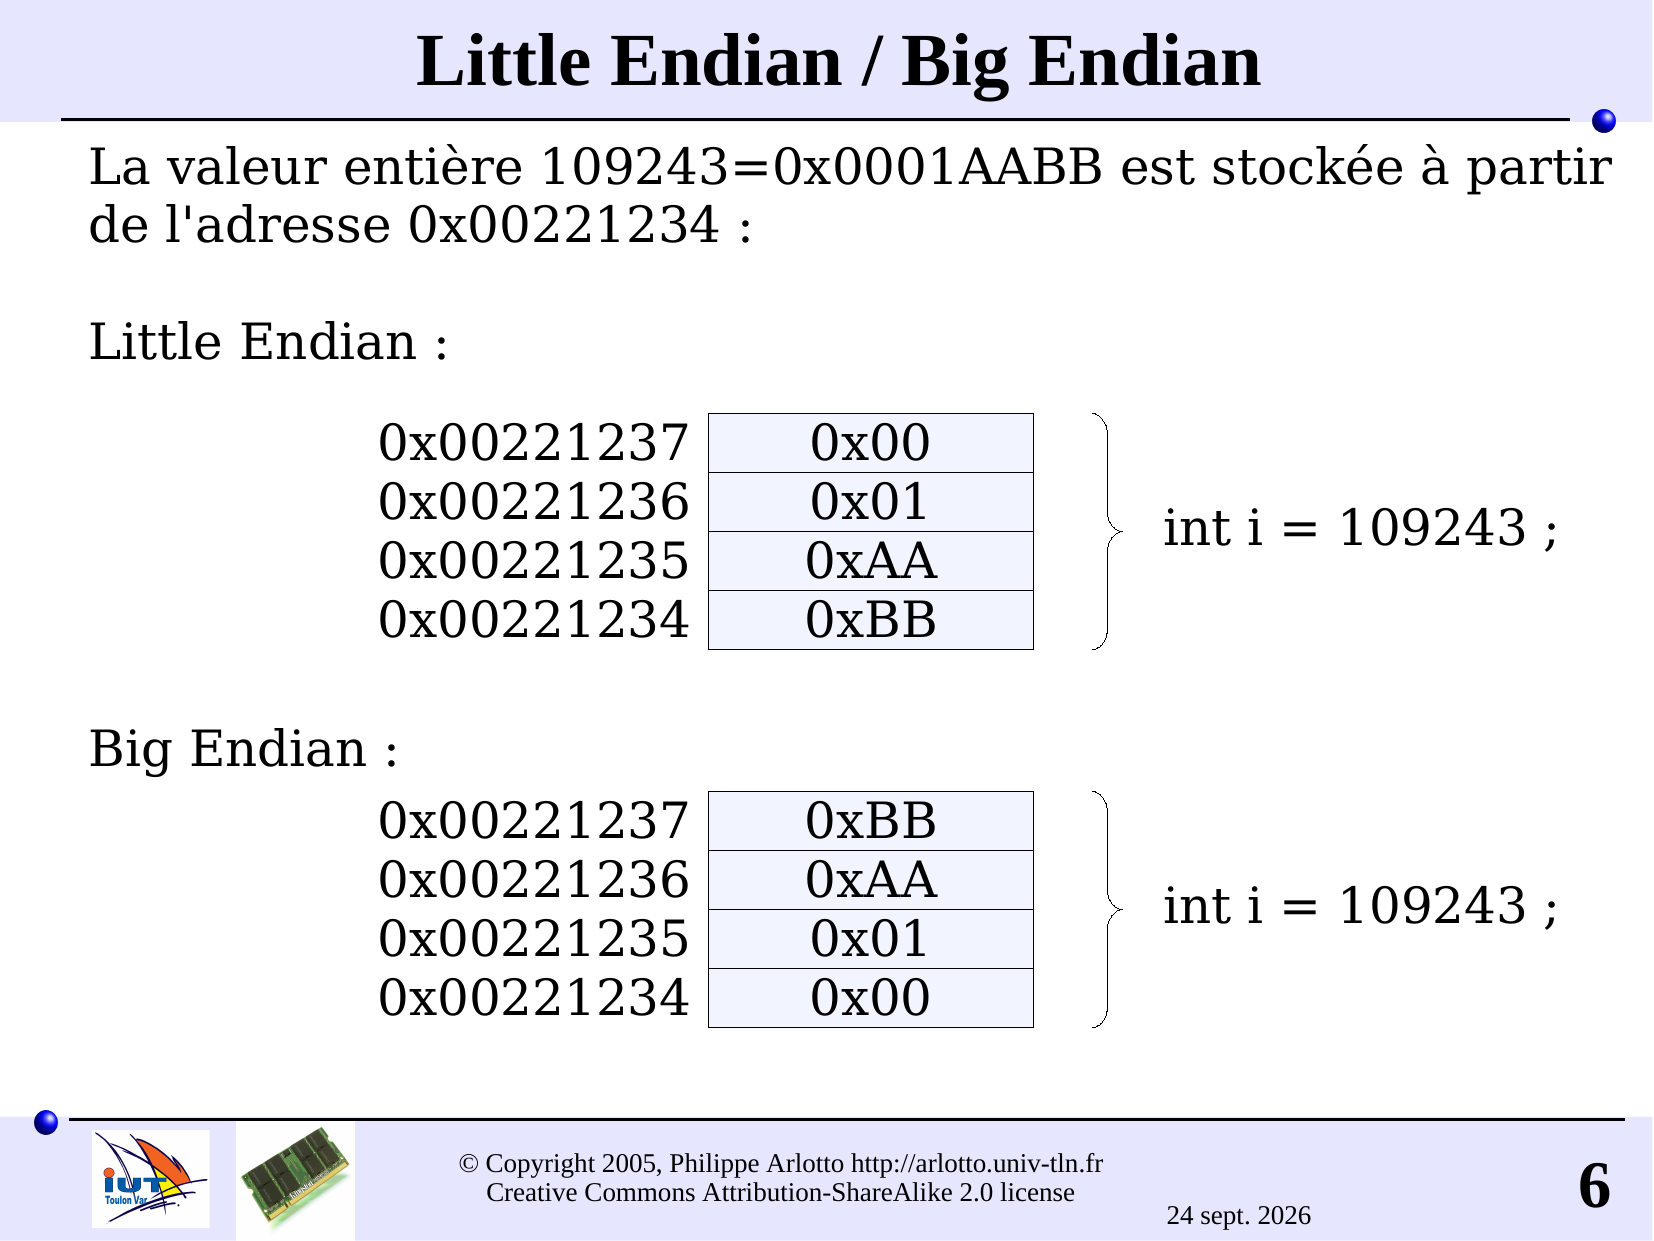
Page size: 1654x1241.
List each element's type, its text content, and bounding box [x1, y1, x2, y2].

text_box 0xBB [708, 590, 1034, 650]
text_box 0x01 [708, 909, 1034, 968]
text_box int i = 109243 ; [1163, 876, 1562, 936]
text_box 0x00221237 [372, 413, 697, 473]
text_box 0x00221234 [372, 969, 697, 1028]
text_box 0x00221235 [372, 532, 697, 591]
text_box 0x00221237 [372, 791, 697, 851]
text_box 0x00221236 [372, 851, 697, 910]
text_box 0xBB [708, 791, 1034, 850]
picture [236, 1128, 355, 1241]
text_box 0xAA [708, 850, 1034, 909]
text_box int i = 109243 ; [1163, 498, 1562, 558]
text_box 0x00221236 [372, 473, 697, 532]
text_box 0x00221235 [372, 910, 697, 969]
text_box 0xAA [708, 531, 1034, 590]
title Little Endian / Big Endian [95, 11, 1585, 110]
text_box 0x00 [708, 968, 1034, 1028]
text_box La valeur entière 109243=0x0001AABB est stockée à partir de l'adresse 0x00221234 : Little Endian : Big Endian : [88, 138, 1613, 1128]
